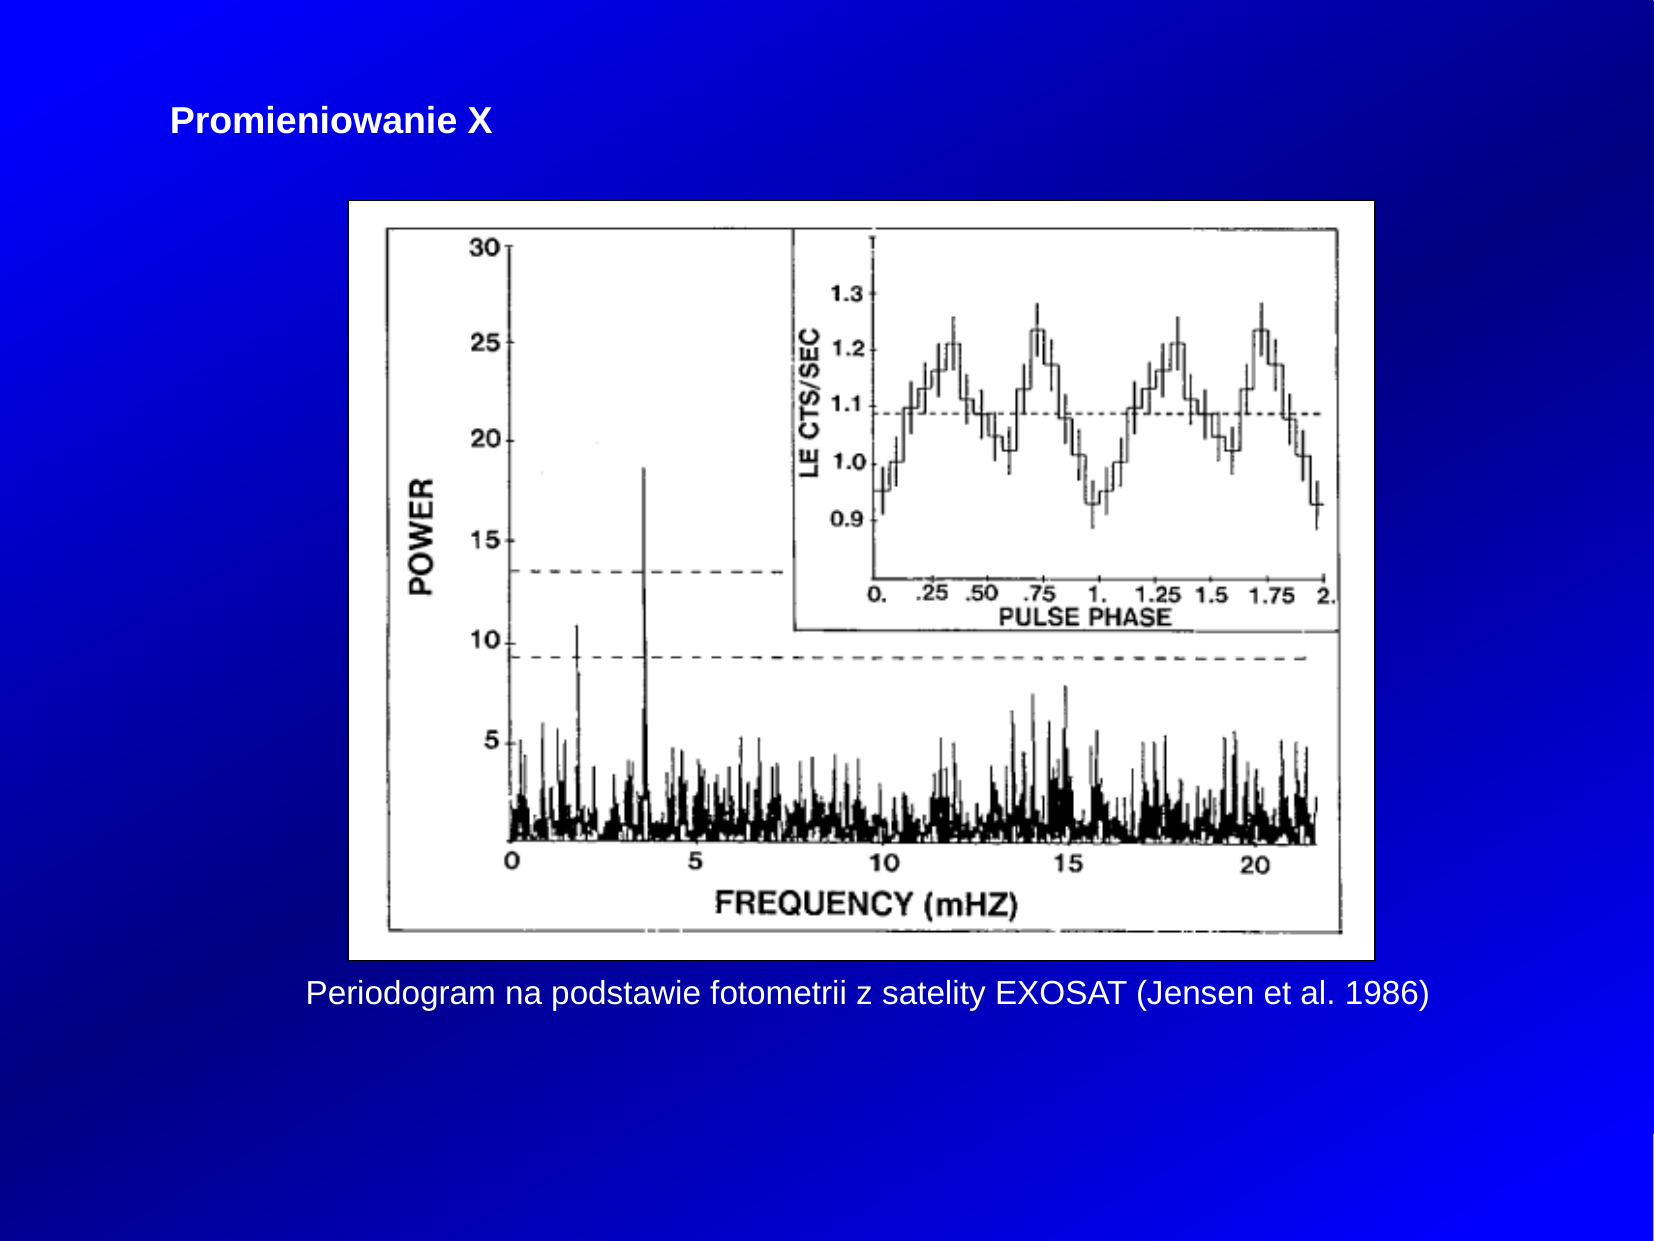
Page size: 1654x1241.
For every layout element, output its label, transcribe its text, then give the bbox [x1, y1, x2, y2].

text_box Periodogram na podstawie fotometrii z satelity EXOSAT (Jensen et al. 1986) [290, 963, 1447, 1019]
picture [348, 201, 1374, 960]
text_box Promieniowanie X [141, 88, 509, 149]
